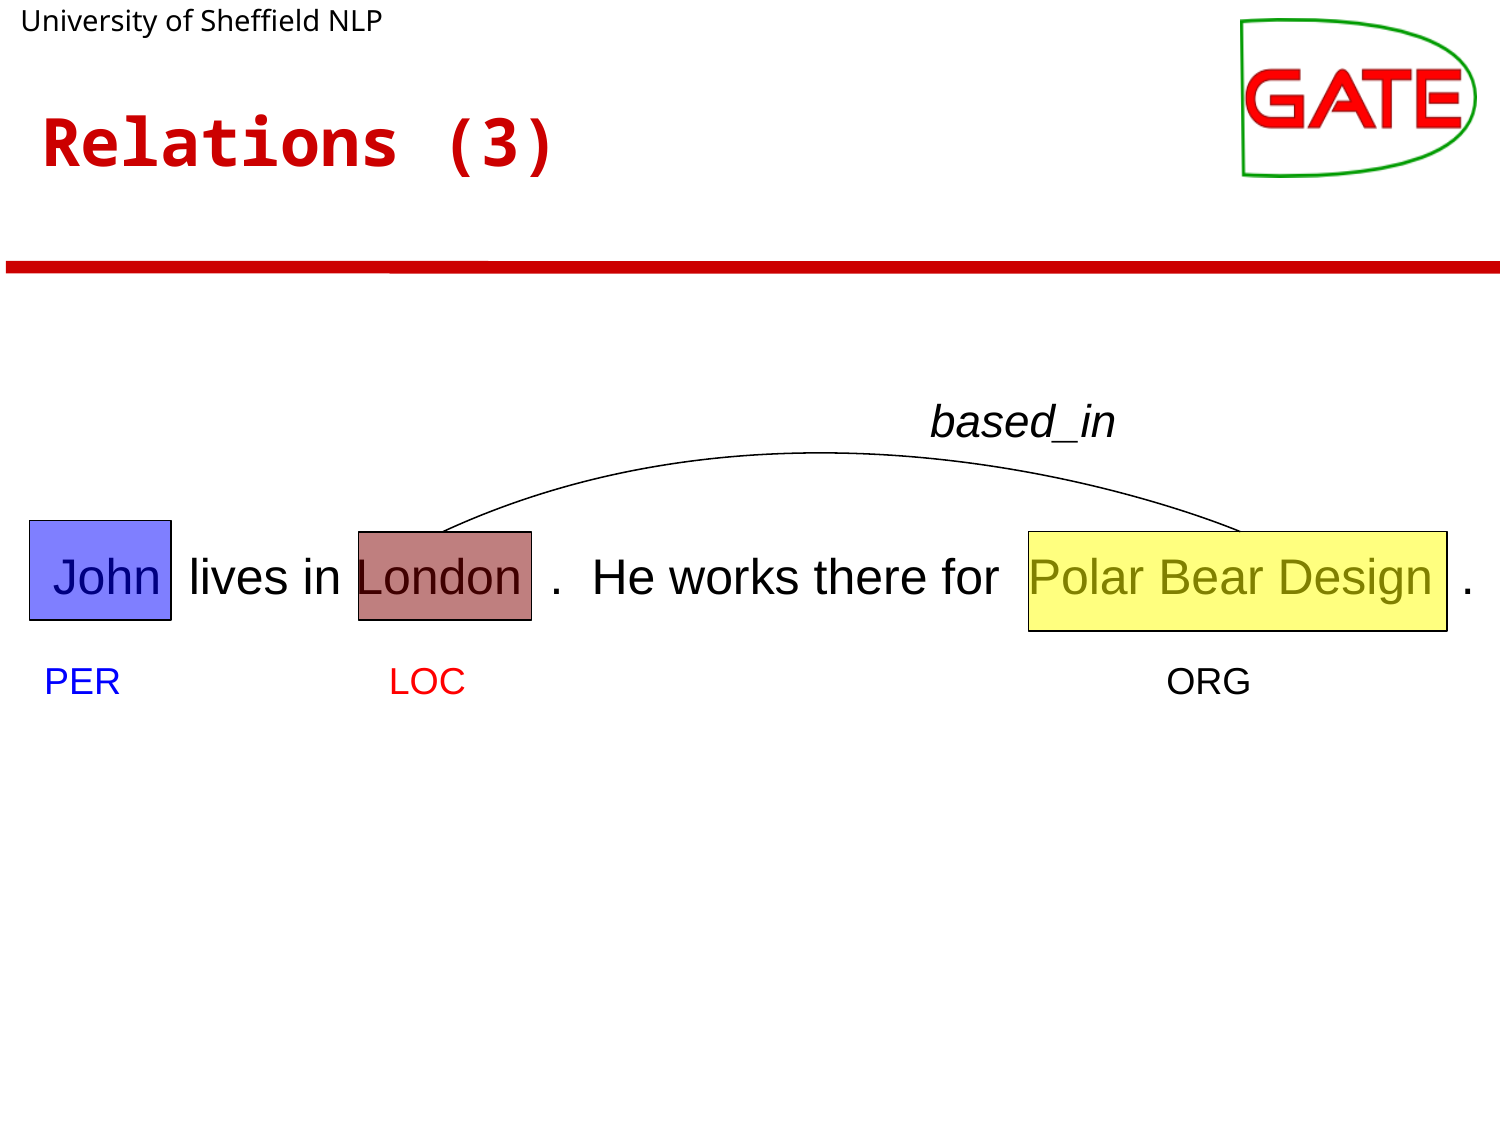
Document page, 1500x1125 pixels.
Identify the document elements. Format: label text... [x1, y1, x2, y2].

text_box Relations (3) [41, 45, 1384, 240]
text_box ORG [1151, 649, 1290, 722]
text_box [1028, 531, 1447, 632]
text_box [358, 532, 532, 621]
picture [1240, 18, 1477, 178]
text_box LOC [374, 649, 503, 730]
text_box based_in [915, 383, 1132, 454]
text_box PER [29, 649, 153, 798]
text_box [29, 520, 172, 621]
text_box John lives in London . He works there for Polar Bear Design . [38, 537, 1500, 672]
